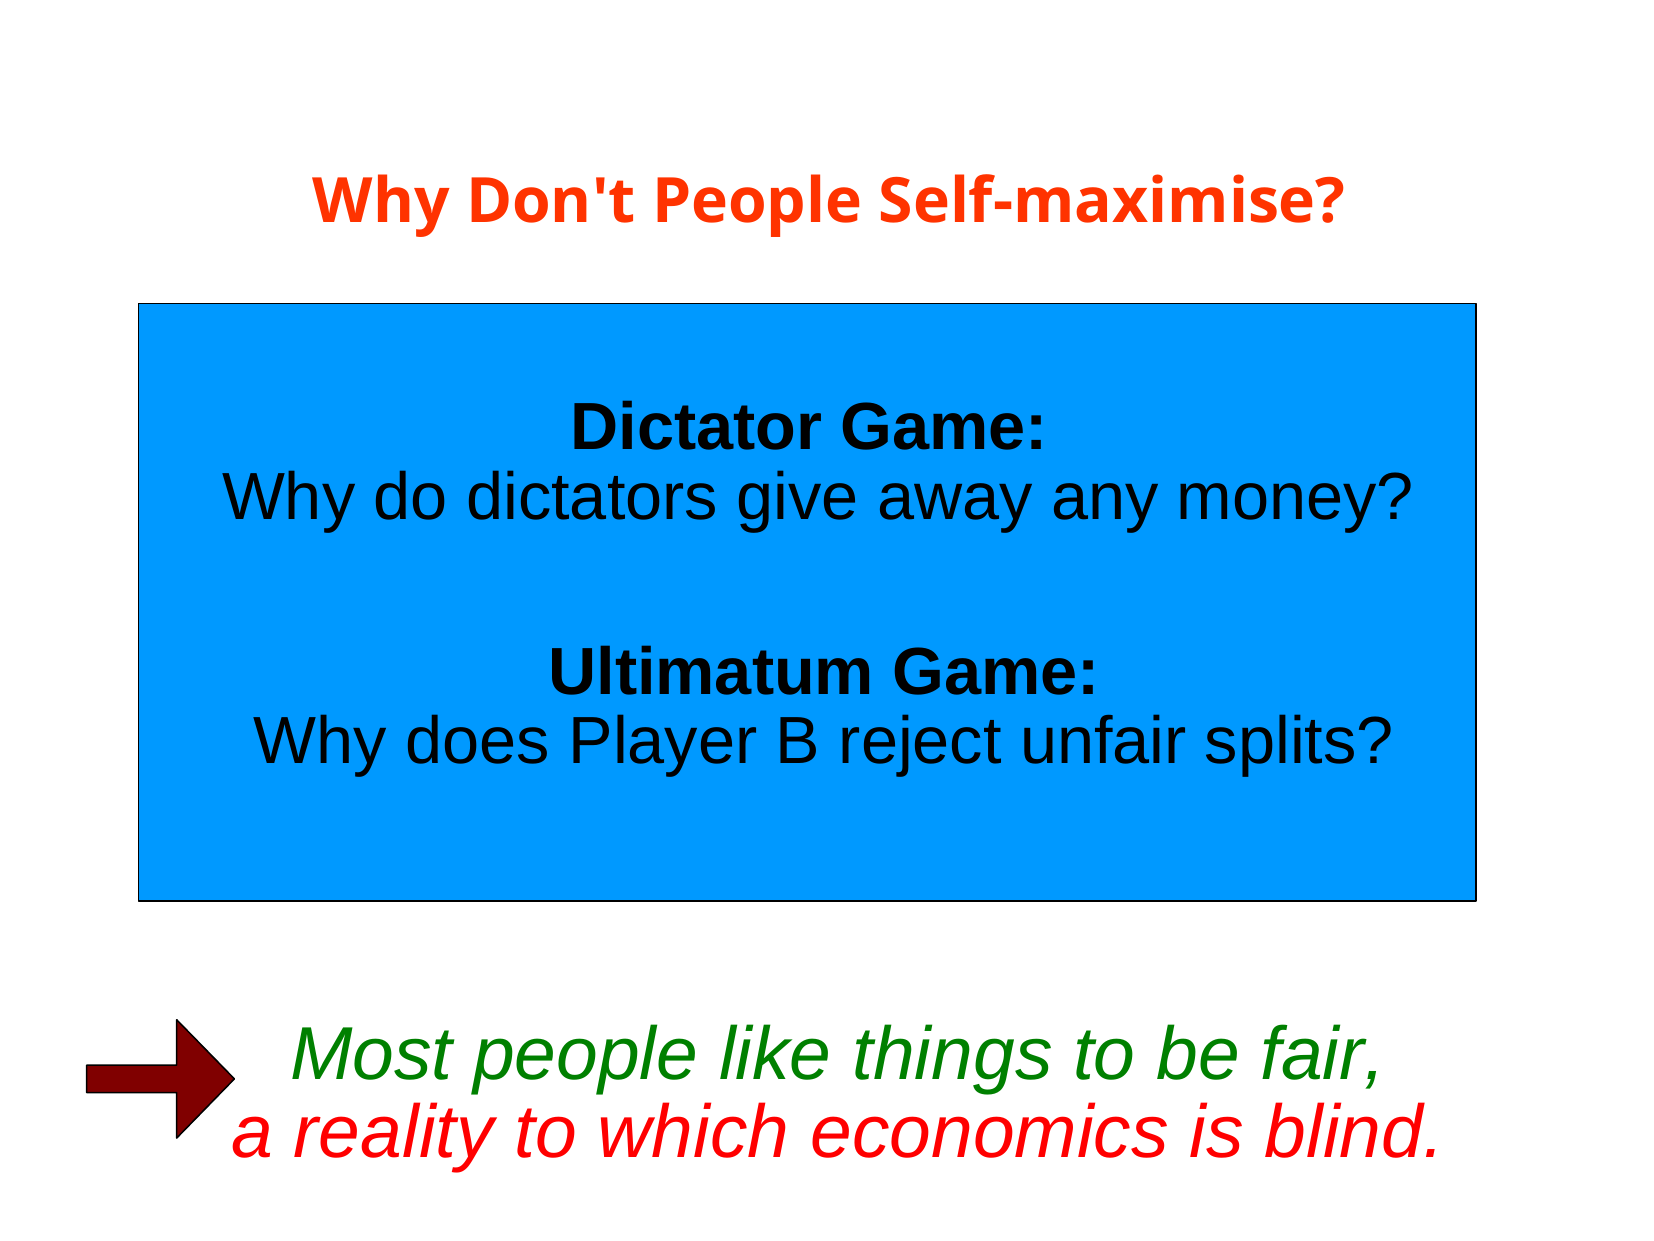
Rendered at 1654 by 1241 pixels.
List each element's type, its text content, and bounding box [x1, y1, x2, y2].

text_box Why Don't People Self-maximise? [141, 159, 1519, 236]
text_box Ultimatum Game: Why does Player B reject unfair splits? [209, 622, 1440, 783]
text_box [86, 1019, 235, 1139]
text_box [138, 303, 1477, 902]
text_box Dictator Game: Why do dictators give away any money? [197, 378, 1440, 538]
text_box Most people like things to be fair, a reality to which economics is blind. [30, 999, 1646, 1177]
